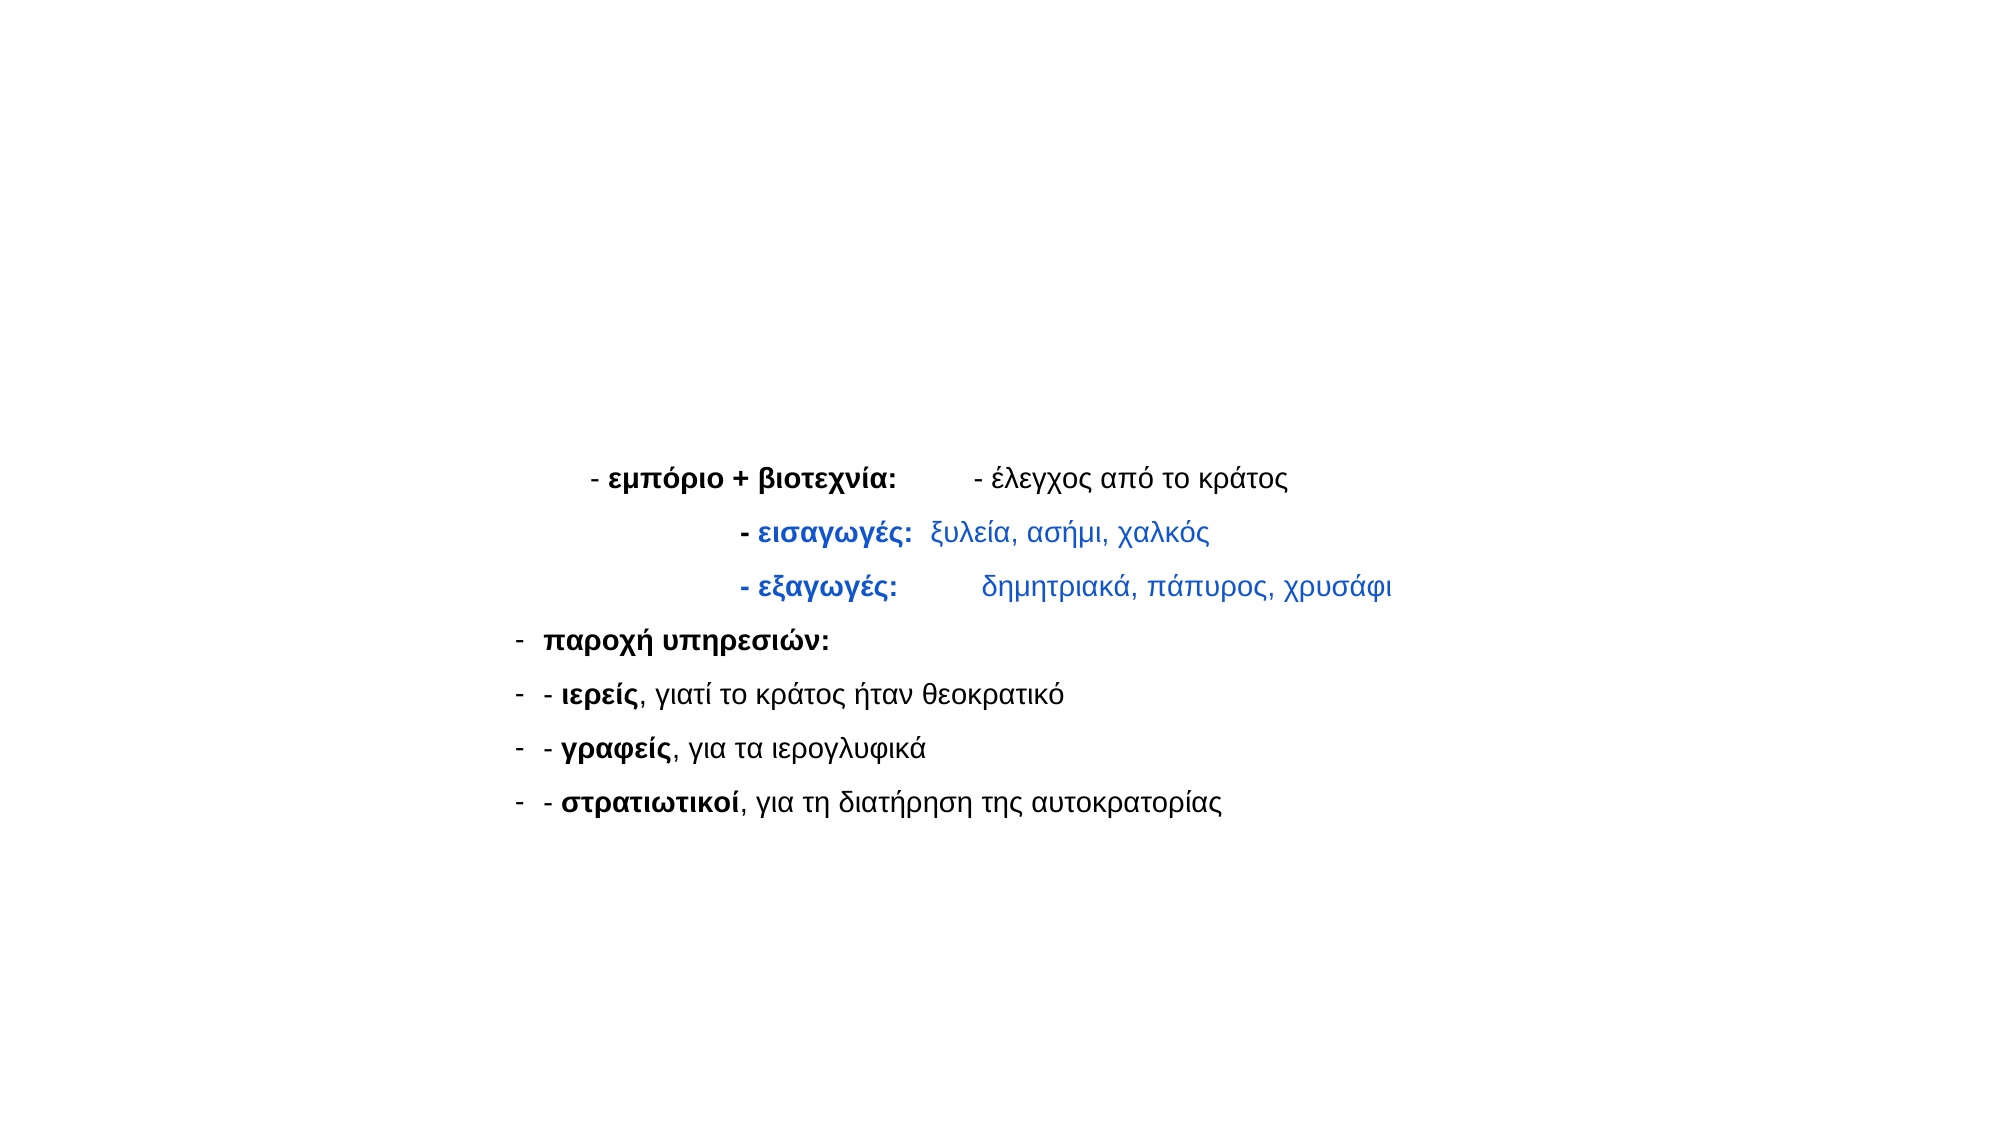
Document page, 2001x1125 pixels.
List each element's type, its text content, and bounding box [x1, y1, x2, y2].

text_box - εμπόριο + βιοτεχνία: - έλεγχος από το κράτος - εισαγωγές: ξυλεία, ασήμι, χαλκός - εξαγωγές: δημητριακά, πάπυρος, χρυσάφι παροχή υπηρεσιών: - ιερείς, γιατί το κράτος ήταν θεοκρατικό - γραφείς, για τα ιερογλυφικά - στρατιωτικοί, για τη διατήρηση της αυτοκρατορίας [500, 448, 1576, 828]
